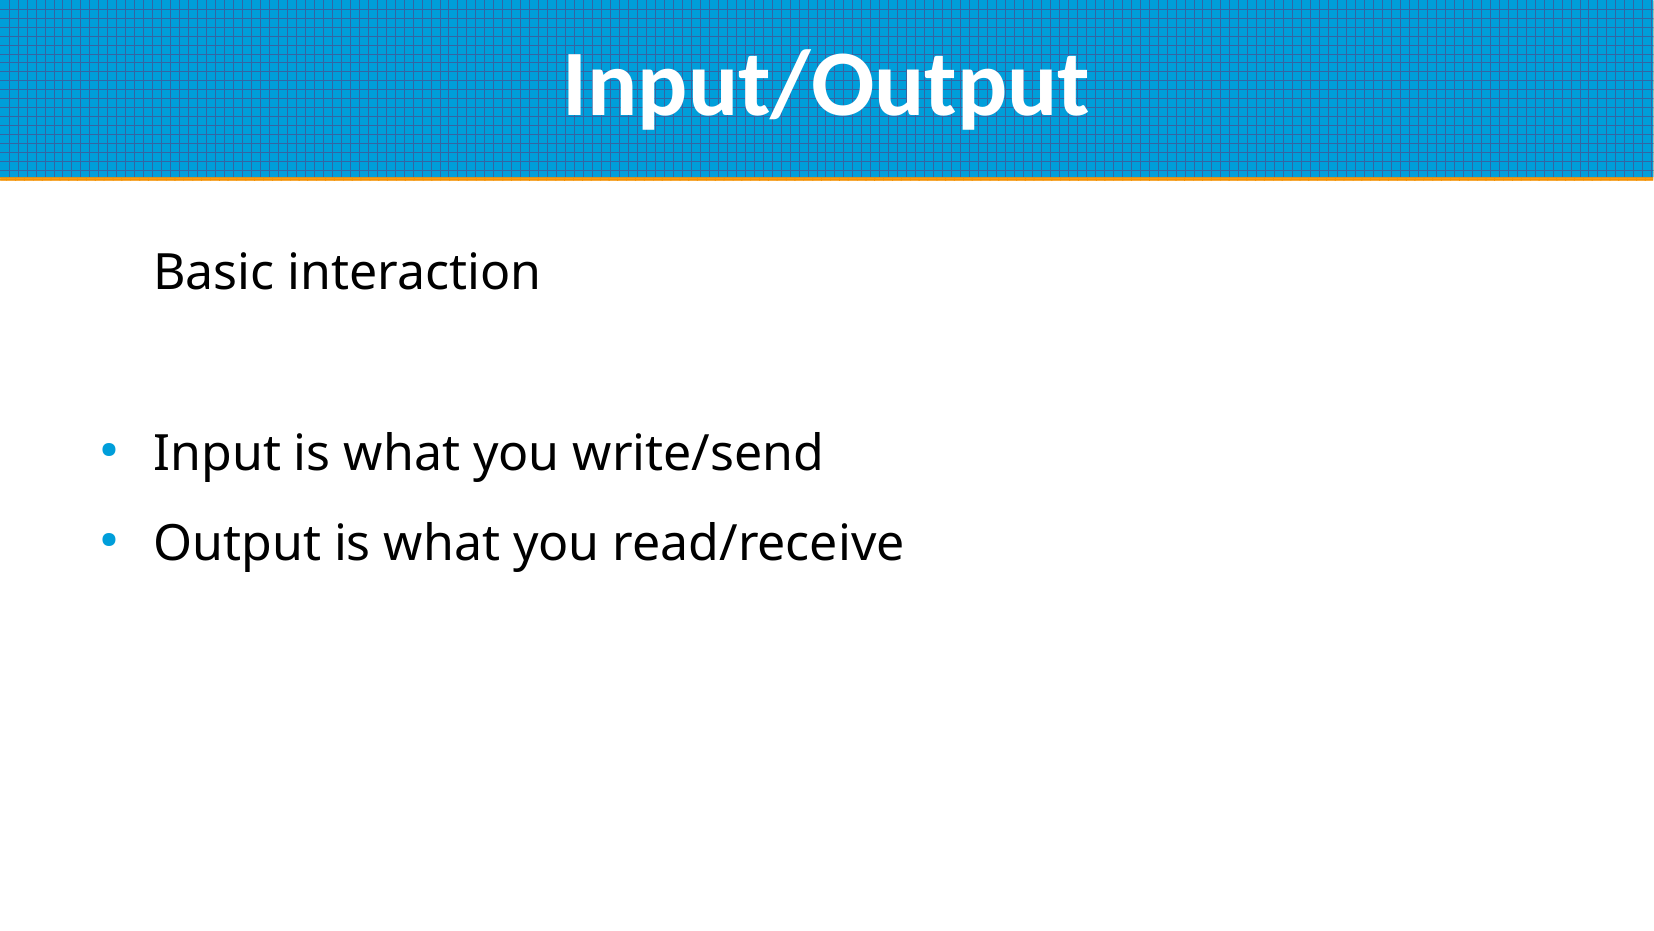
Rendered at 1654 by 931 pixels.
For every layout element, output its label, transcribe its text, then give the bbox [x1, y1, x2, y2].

list Basic interaction Input is what you write/send Output is what you read/receive [82, 236, 1563, 811]
title Input/Output [82, 14, 1571, 171]
